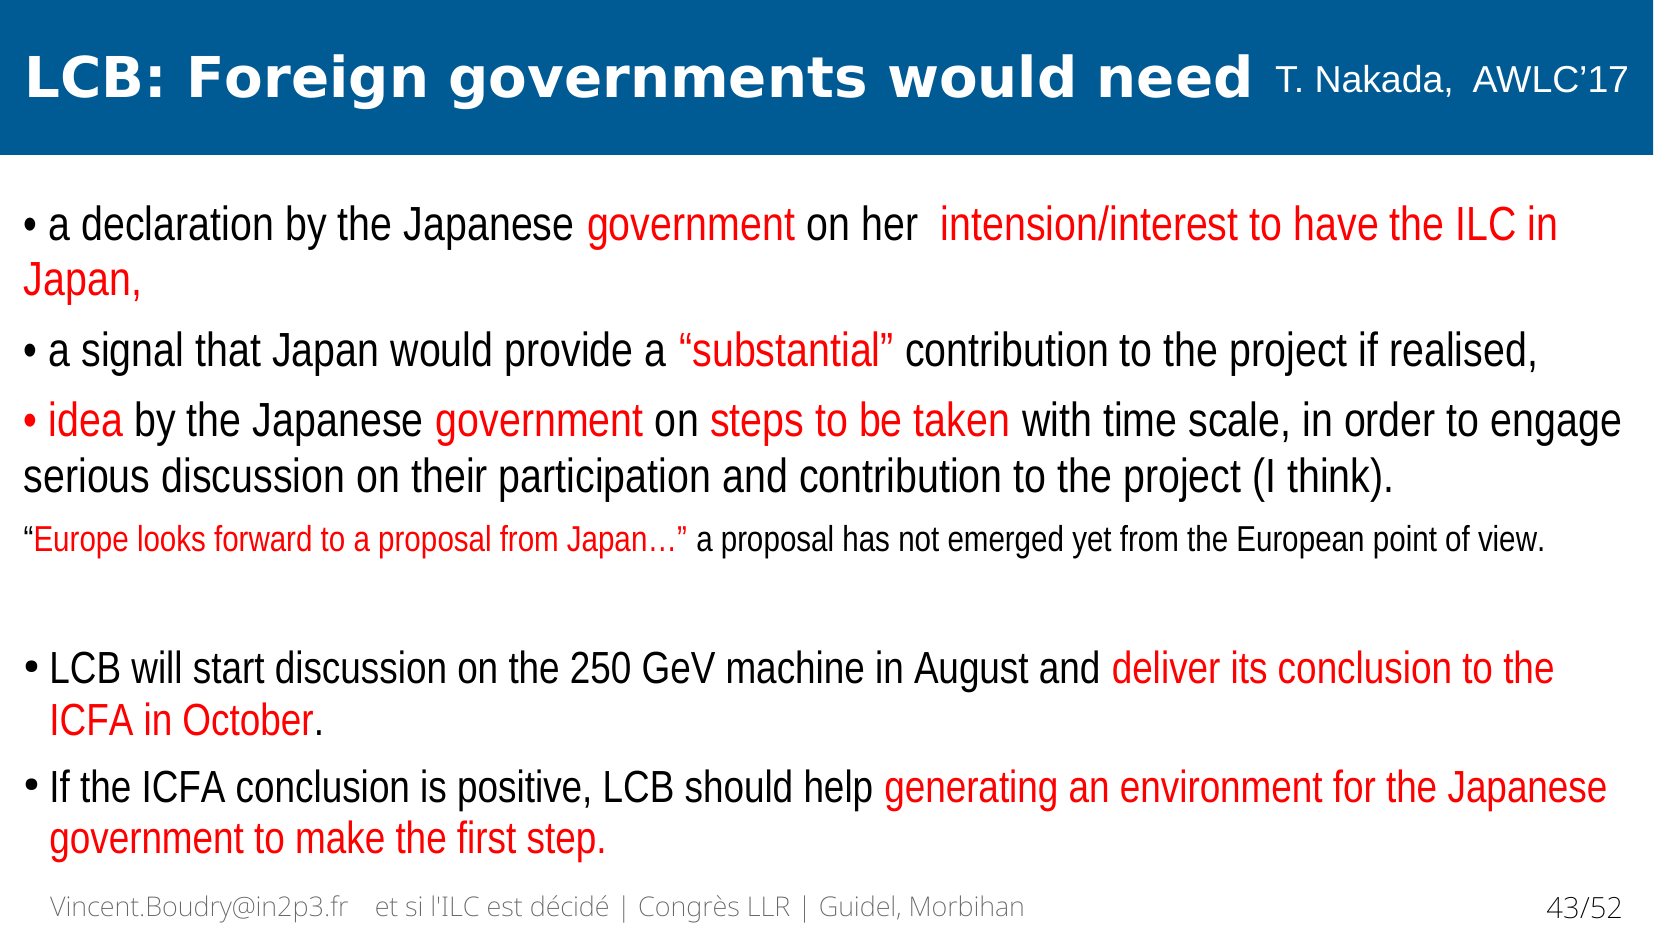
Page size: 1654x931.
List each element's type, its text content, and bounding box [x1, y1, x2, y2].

text_box T. Nakada, AWLC’17 [1260, 50, 1645, 108]
title LCB: Foreign governments would need [24, 12, 1635, 143]
list • a declaration by the Japanese government on her intension/interest to have the ILC in Japan, • a signal that Japan would provide a “substantial” contribution to the project if realised, • idea by the Japanese government on steps to be taken with time scale, in order to engage serious discussion on their participation and contribution to the project (I think). “Europe looks forward to a proposal from Japan…” a proposal has not emerged yet from the European point of view. LCB will start discussion on the 250 GeV machine in August and deliver its conclusion to the ICFA in October. If the ICFA conclusion is positive, LCB should help generating an environment for the Japanese government to make the first step. [23, 195, 1630, 867]
